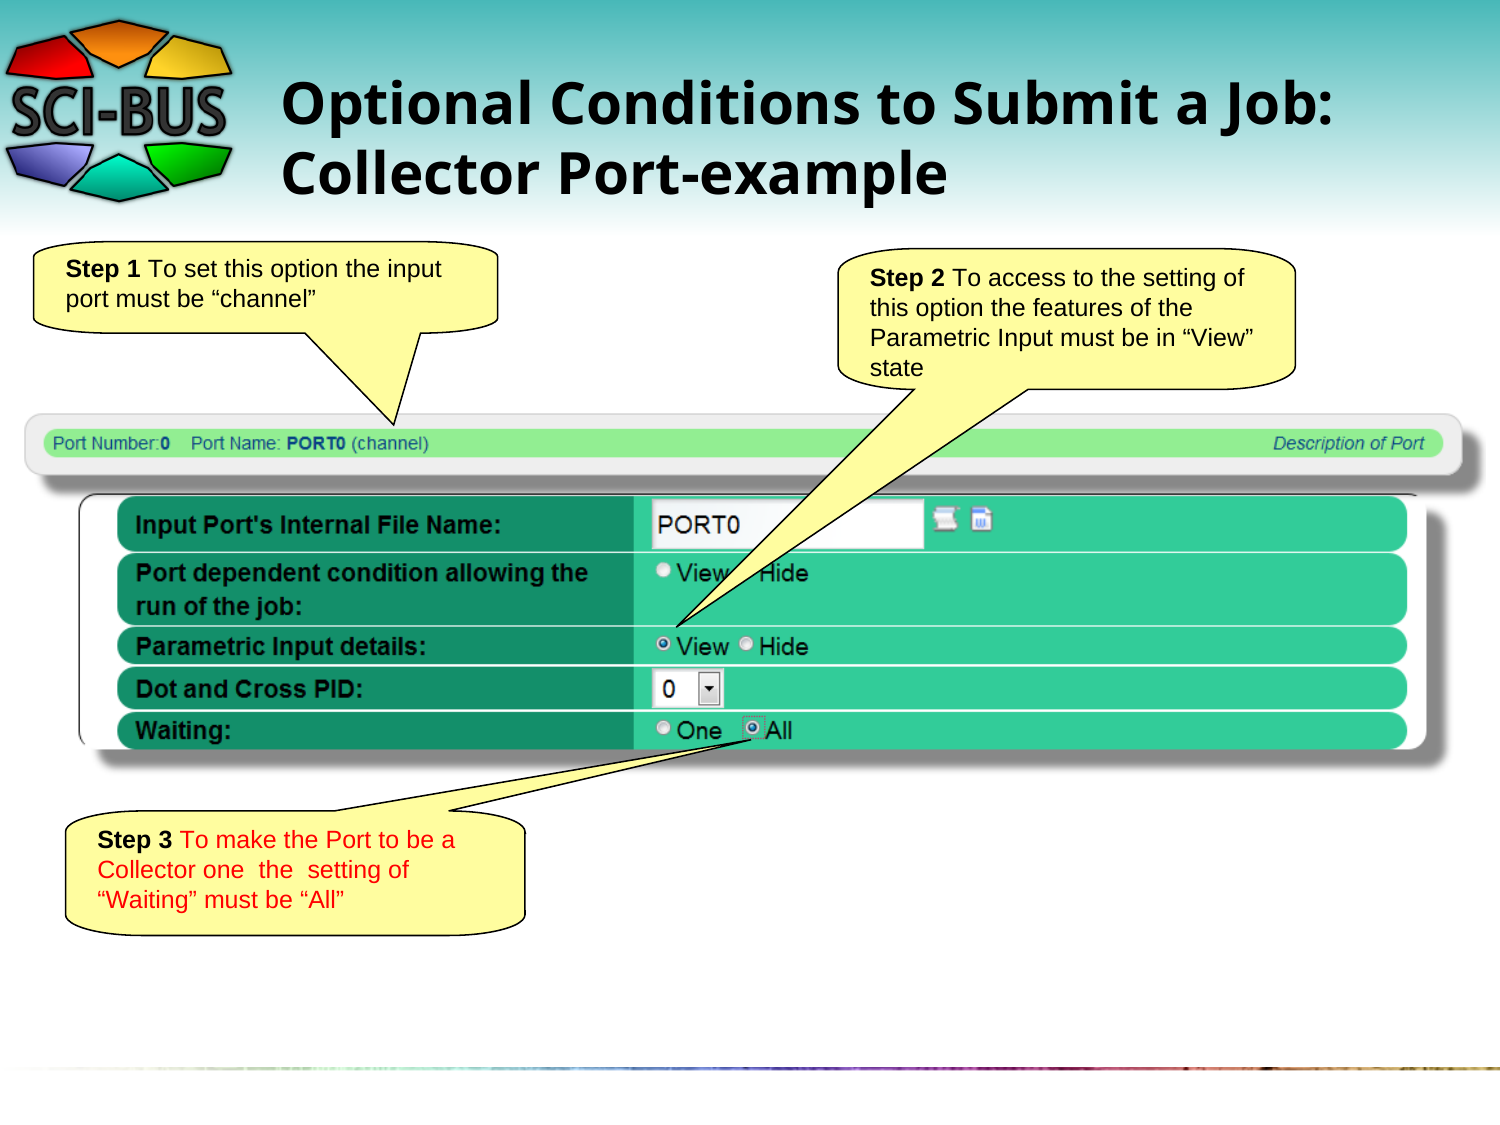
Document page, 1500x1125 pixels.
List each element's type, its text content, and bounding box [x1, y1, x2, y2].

picture [0, 15, 237, 207]
text_box Step 1 To set this option the input port must be “channel” [33, 241, 498, 425]
text_box Step 2 To access to the setting of this option the features of the Parametric Input must be in “View” state [676, 248, 1296, 628]
title Optional Conditions to Submit a Job: Collector Port-example [265, 42, 1474, 230]
picture [9, 398, 1486, 778]
picture [0, 1067, 1500, 1125]
text_box Step 3 To make the Port to be a Collector one the setting of “Waiting” must be “All” [65, 739, 752, 936]
